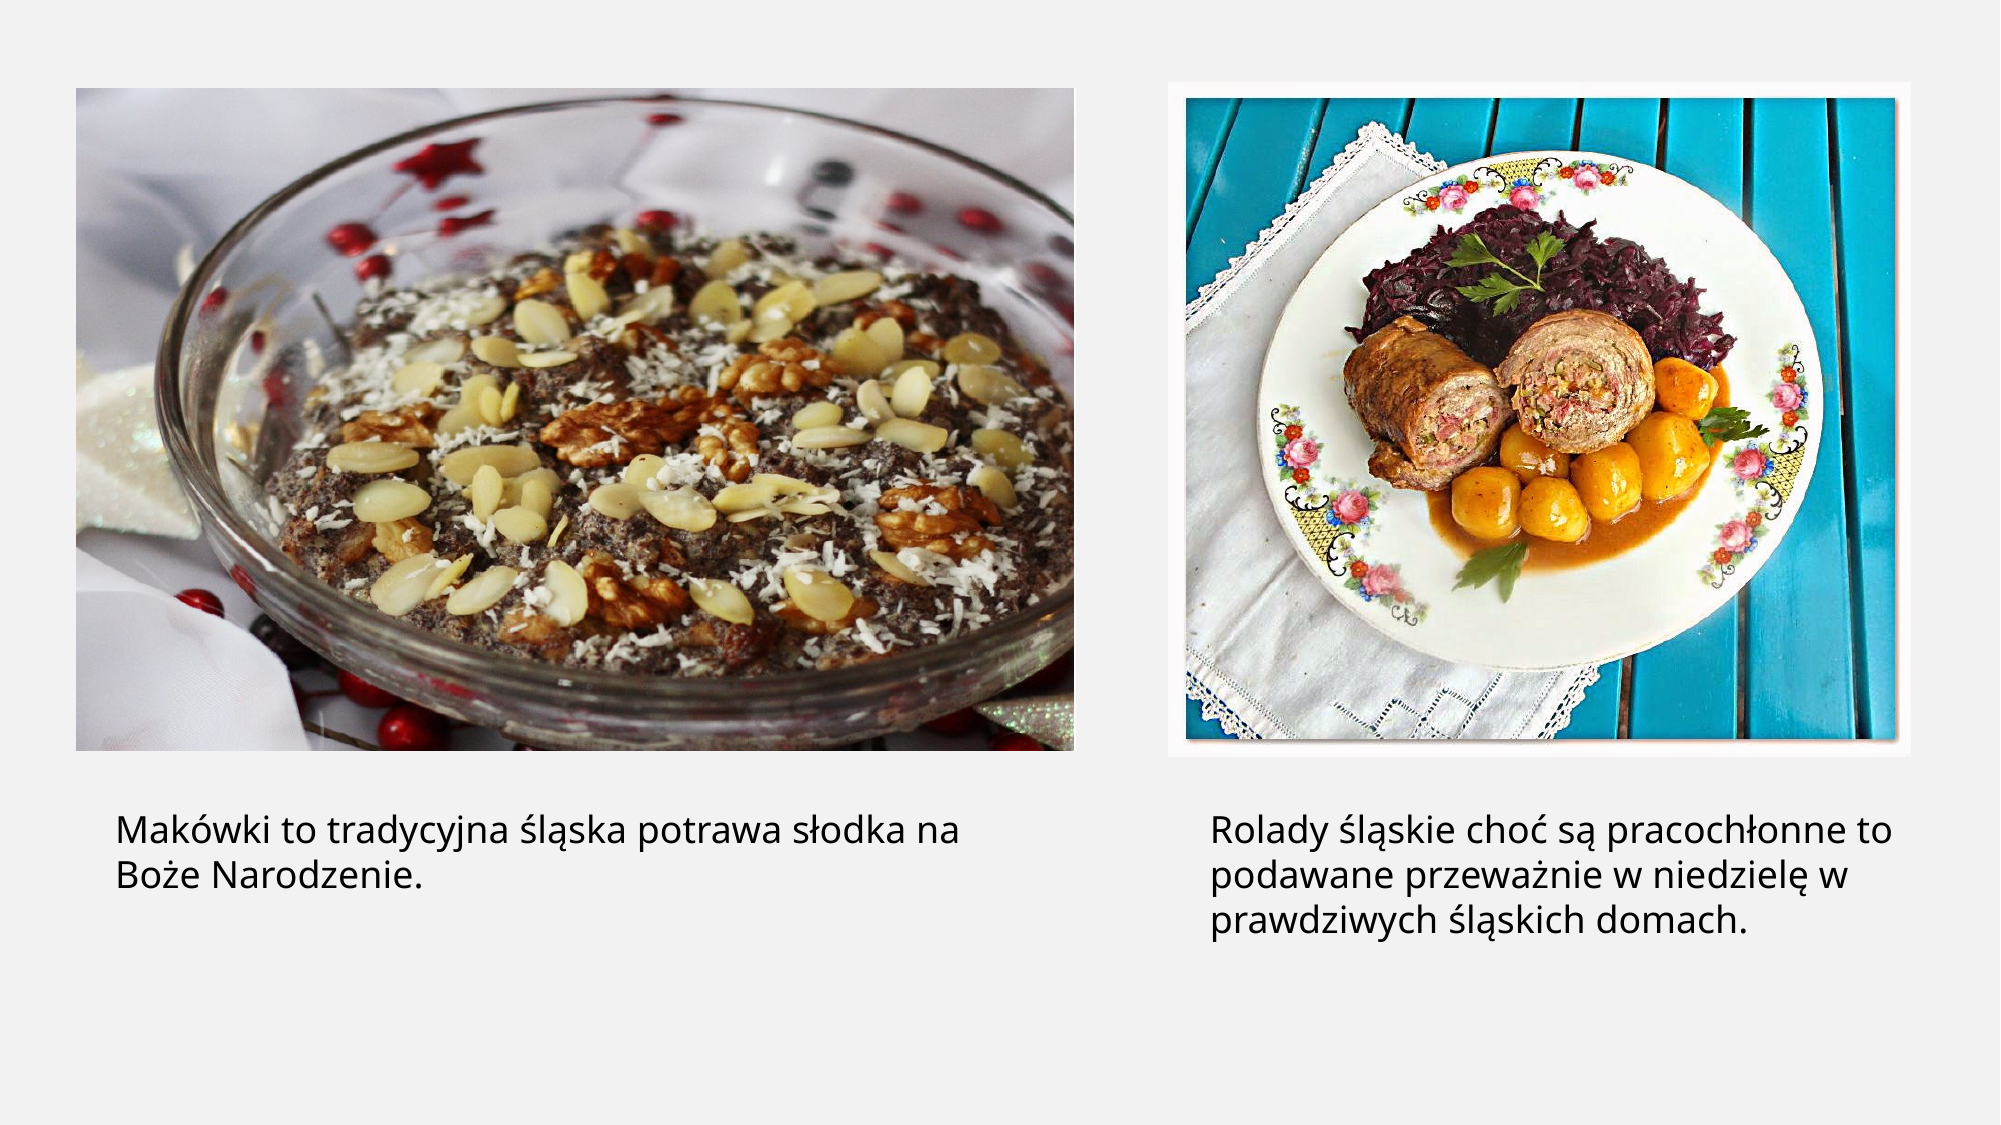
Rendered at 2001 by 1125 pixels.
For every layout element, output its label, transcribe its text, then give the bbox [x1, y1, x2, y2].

picture [1168, 82, 1911, 757]
text_box Rolady śląskie choć są pracochłonne to podawane przeważnie w niedzielę w prawdziwych śląskich domach. [1195, 799, 2000, 949]
picture [76, 88, 1076, 752]
text_box Makówki to tradycyjna śląska potrawa słodka na Boże Narodzenie. [100, 799, 1008, 904]
